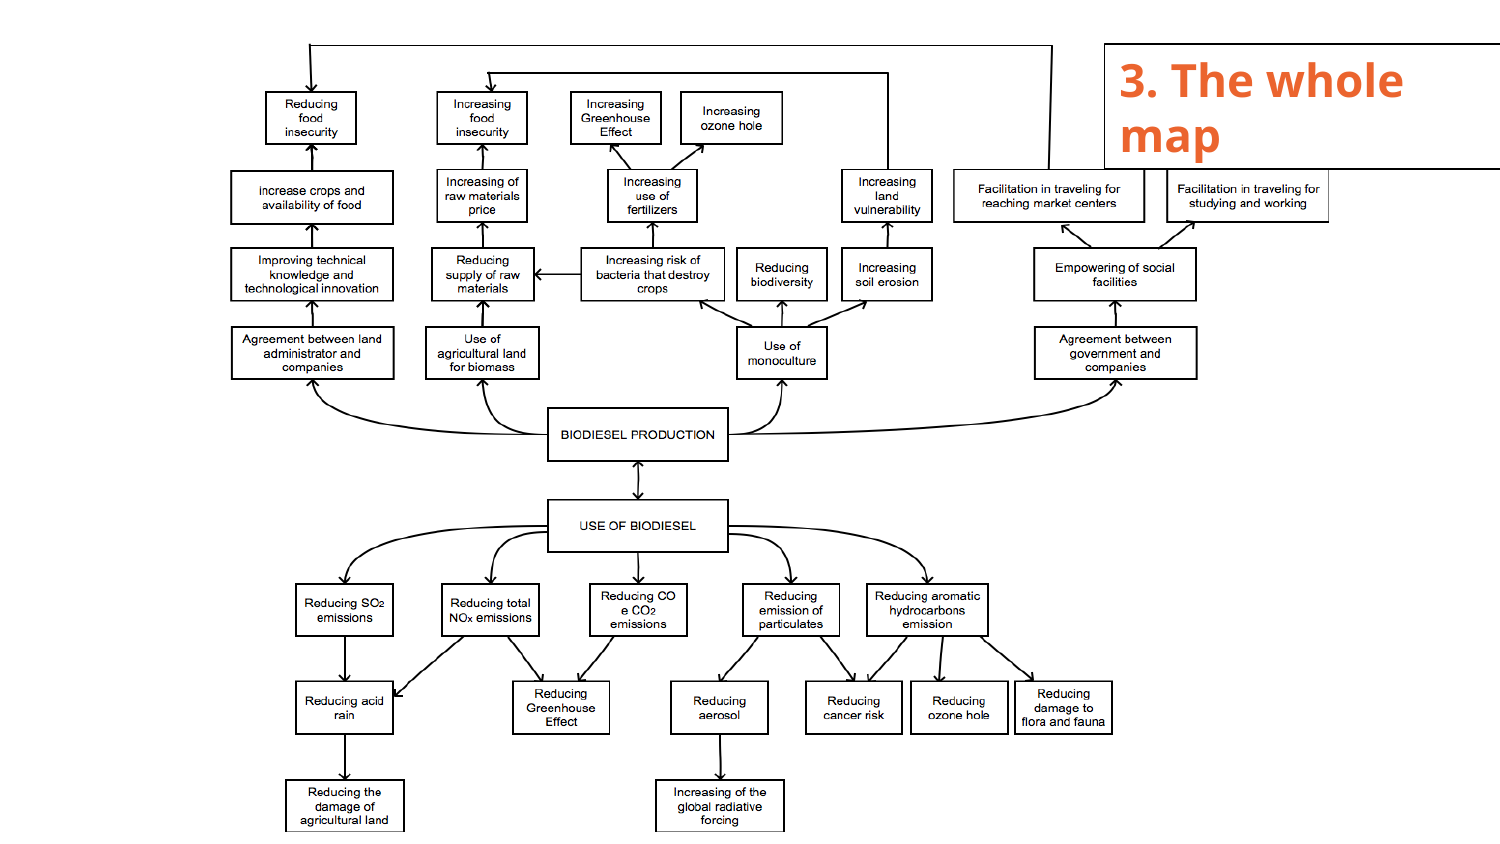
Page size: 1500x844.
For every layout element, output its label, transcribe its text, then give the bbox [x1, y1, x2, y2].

text_box 3. The whole map [1329, 44, 1500, 169]
picture [206, 8, 1329, 832]
